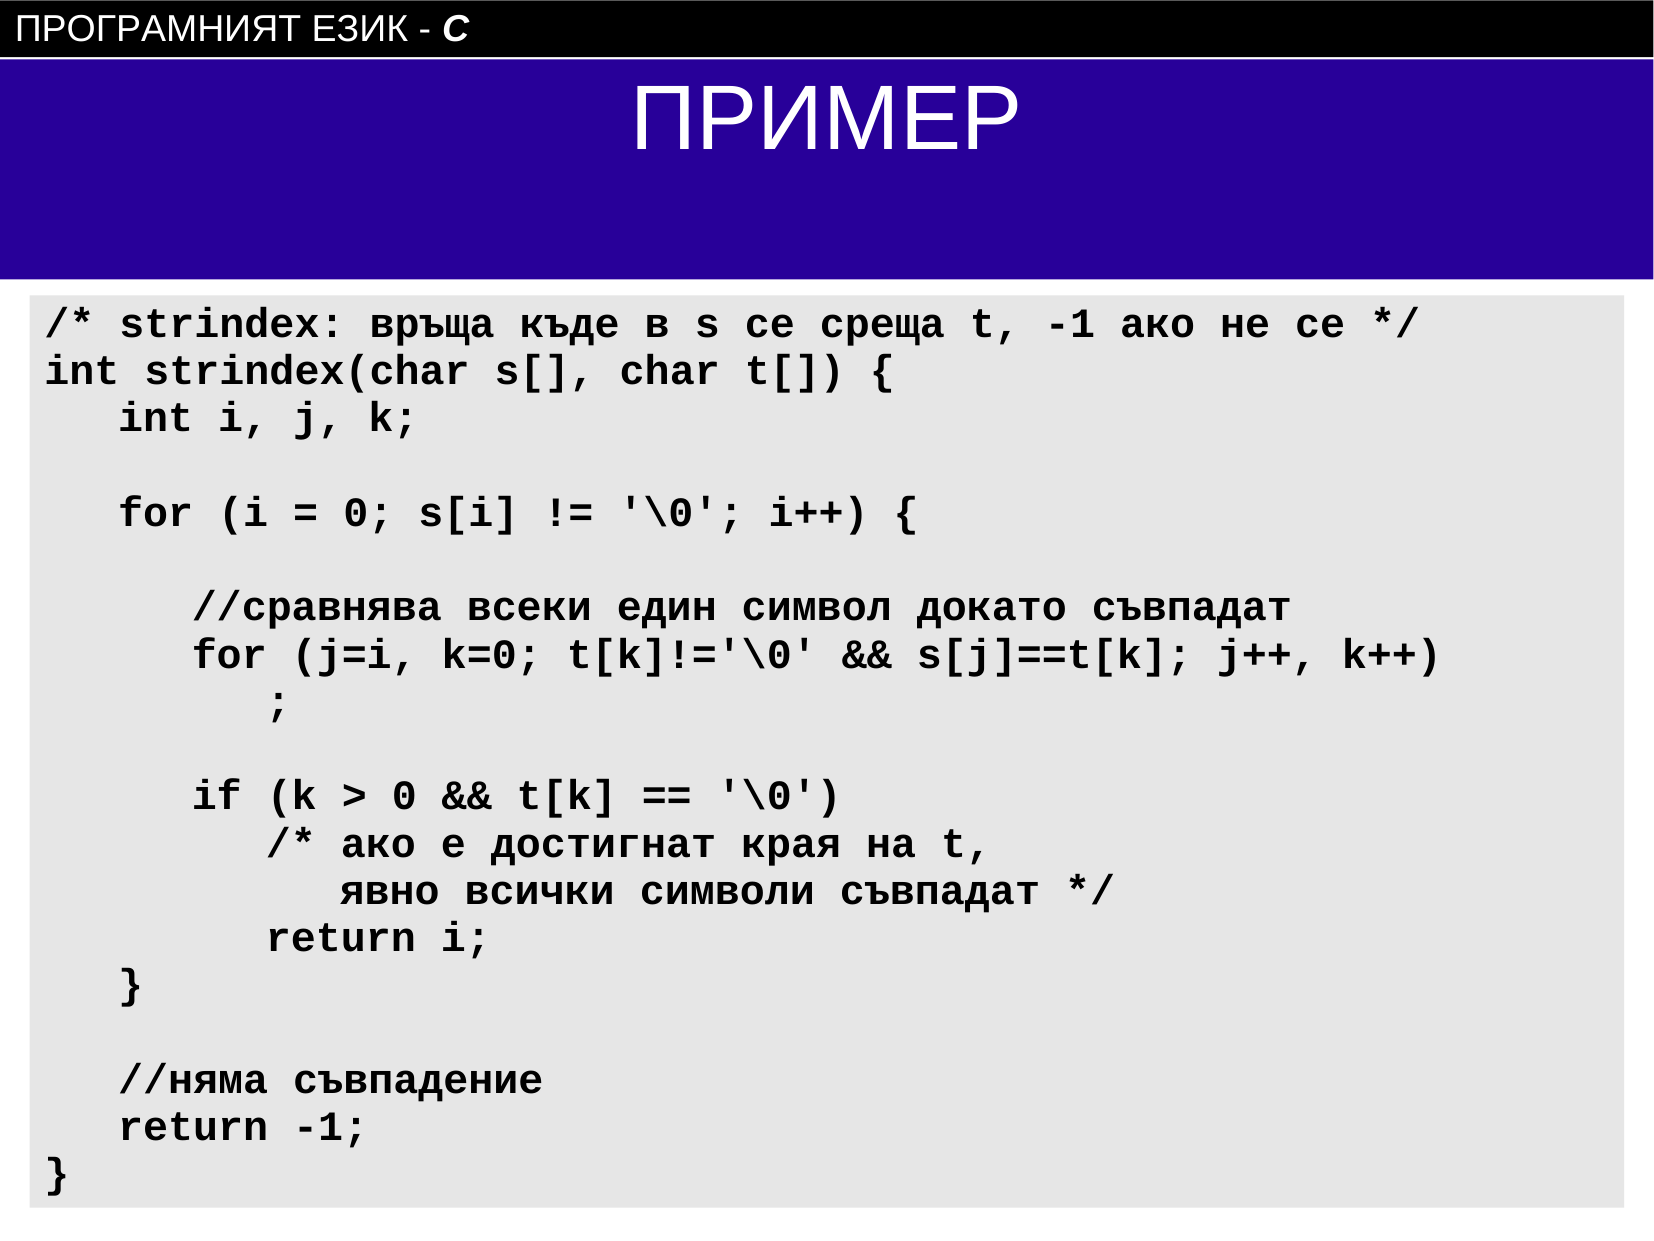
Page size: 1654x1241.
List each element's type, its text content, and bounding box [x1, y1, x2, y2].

text_box ПРОГРАМНИЯT ЕЗИК - С [0, 0, 1654, 58]
text_box /* strindex: връща къде в s се среща t, -1 ако не се */ int strindex(char s[], char t[]) { int i, j, k; for (i = 0; s[i] != '\0'; i++) { //сравнява всеки един символ докато съвпадат for (j=i, k=0; t[k]!='\0' && s[j]==t[k]; j++, k++) ; if (k > 0 && t[k] == '\0') /* ако е достигнат края на t, явно всички символи съвпадат */ return i; } //няма съвпадение return -1; } [29, 295, 1625, 1208]
text_box ПРИМЕР [0, 59, 1654, 280]
